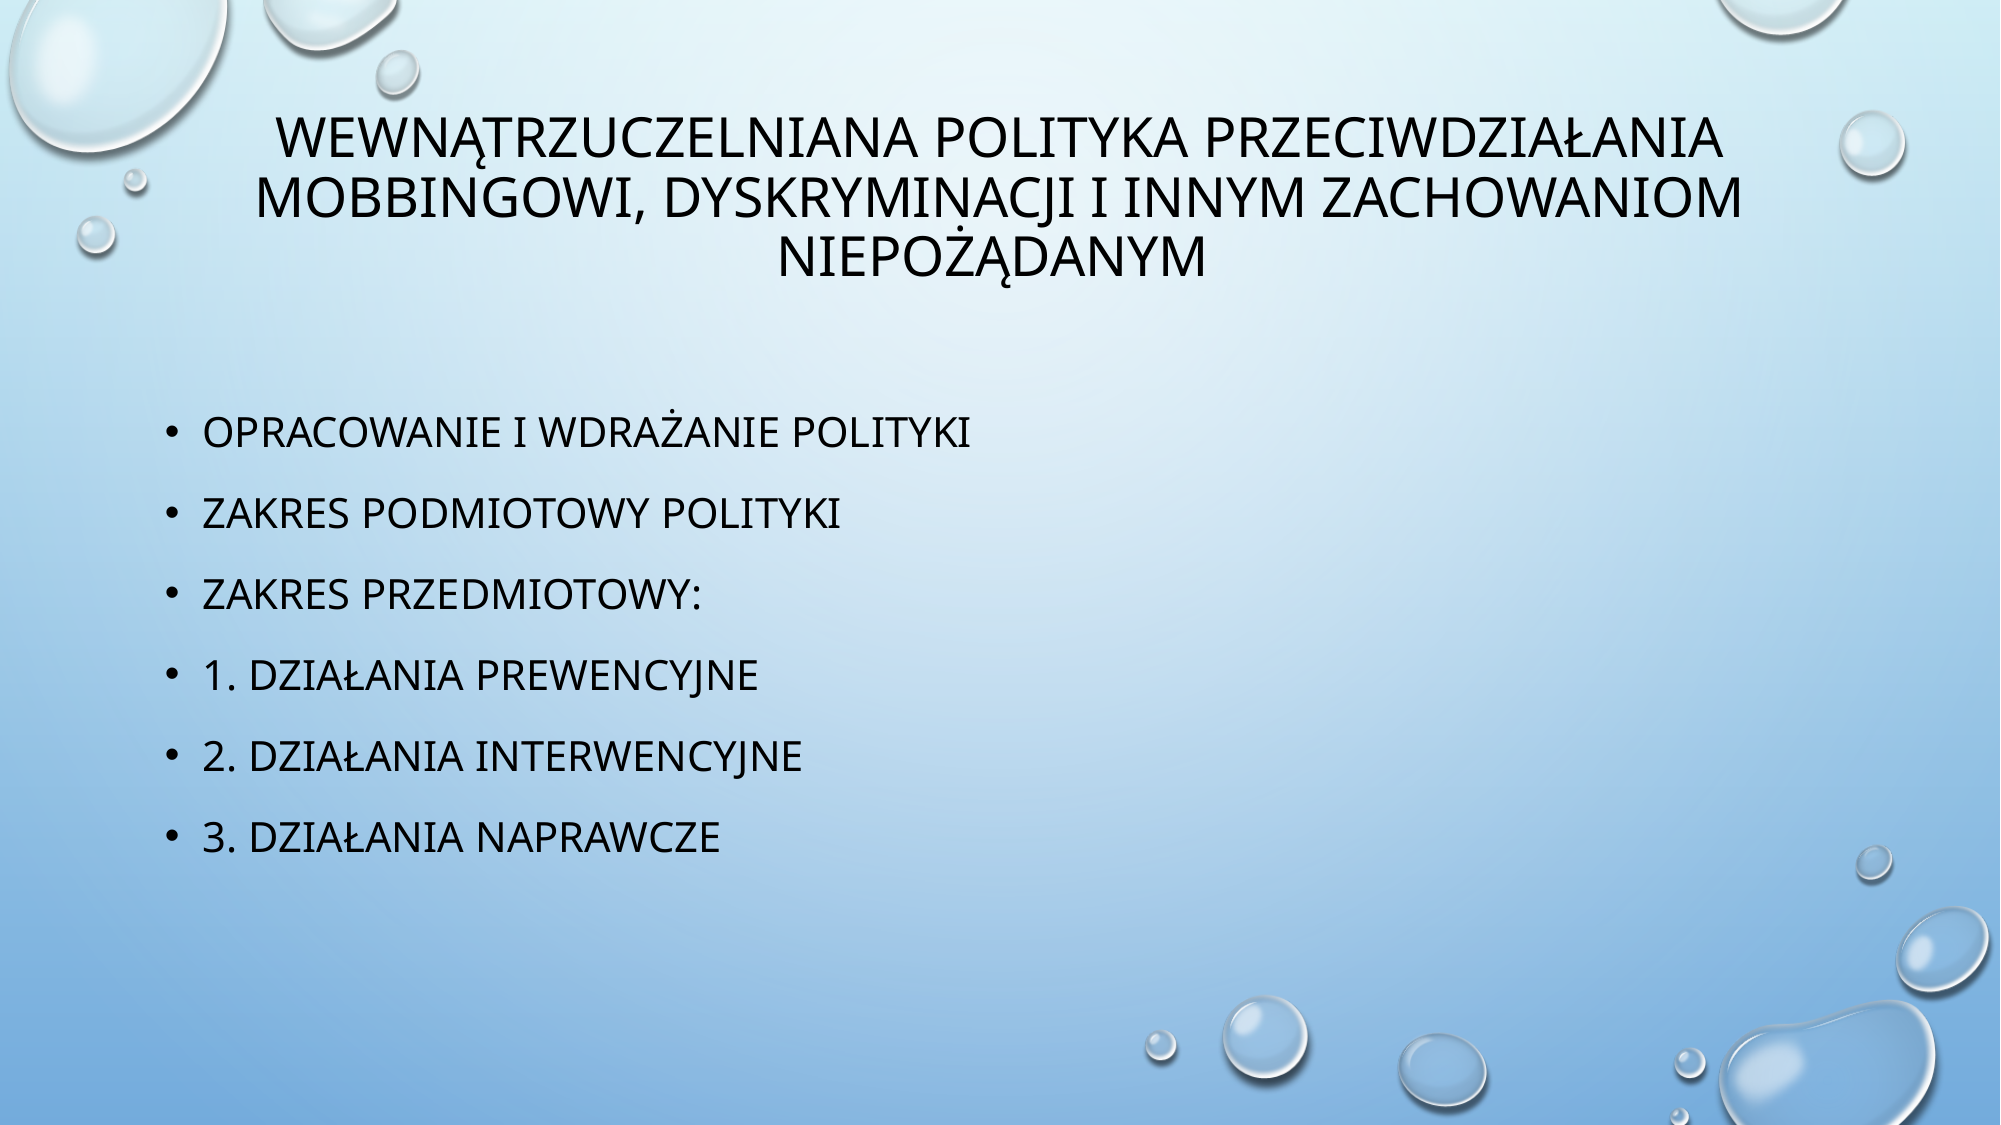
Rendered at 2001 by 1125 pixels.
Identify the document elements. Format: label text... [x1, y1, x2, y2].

title Wewnątrzuczelniana polityka przeciwdziałania mobbingowi, dyskryminacji i innym zachowaniom niepożądanym [149, 101, 1851, 364]
list Opracowanie i wdrażanie polityki Zakres podmiotowy polityki Zakres przedmiotowy: 1. działania prewencyjne 2. działania interwencyjne 3. działania naprawcze [149, 388, 1850, 950]
